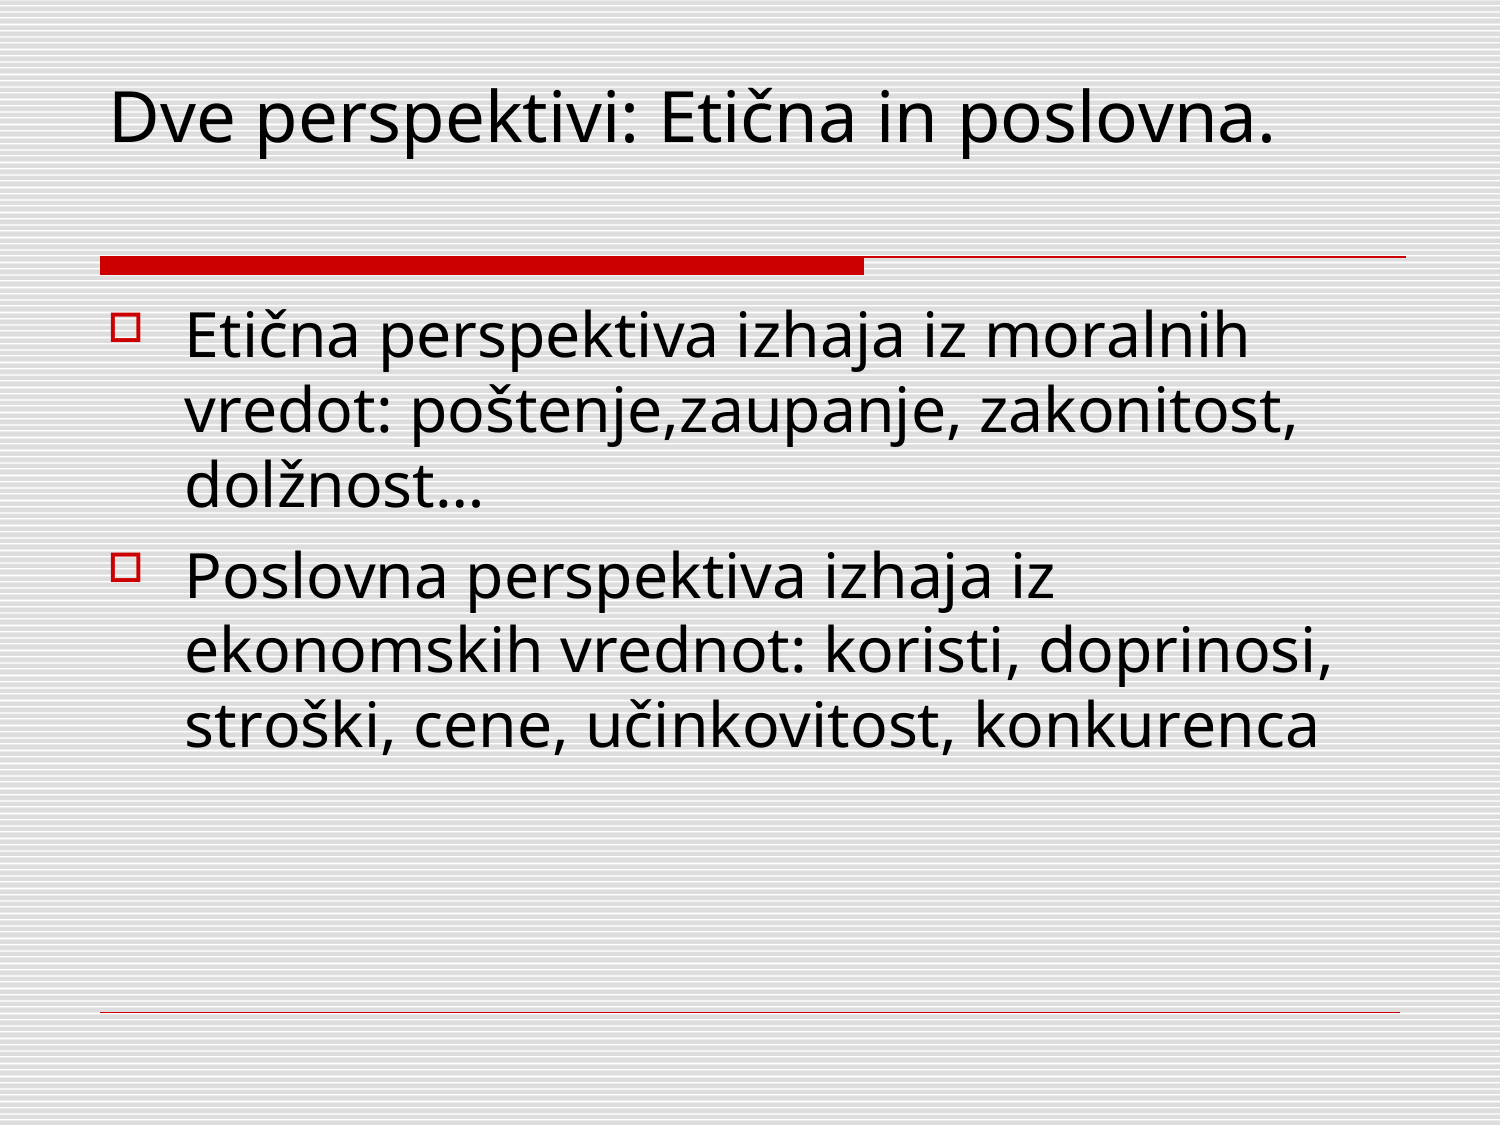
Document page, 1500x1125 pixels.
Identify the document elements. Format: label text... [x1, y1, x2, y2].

title Dve perspektivi: Etična in poslovna. [94, 49, 1407, 250]
picture [0, 0, 1500, 1125]
list Etična perspektiva izhaja iz moralnih vredot: poštenje,zaupanje, zakonitost, dolžnost… Poslovna perspektiva izhaja iz ekonomskih vrednot: koristi, doprinosi, stroški, cene, učinkovitost, konkurenca [92, 287, 1406, 988]
